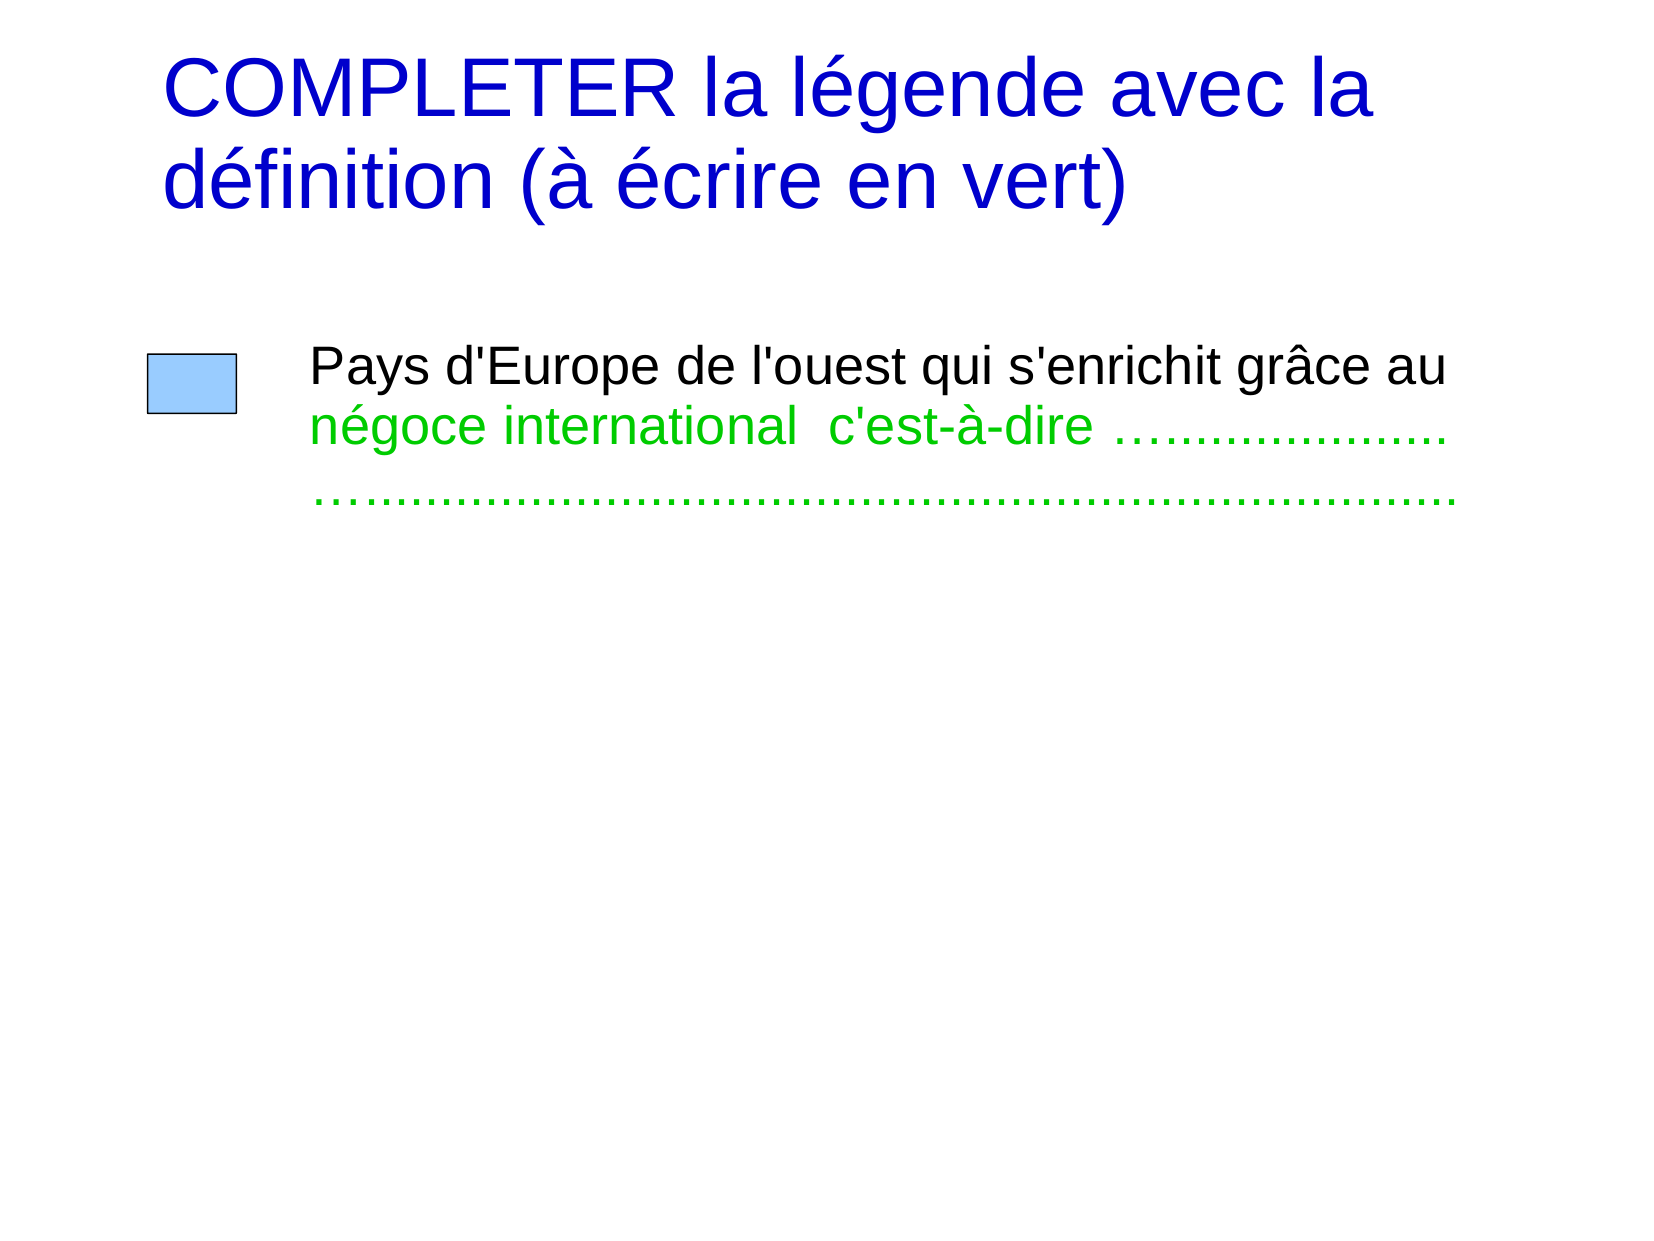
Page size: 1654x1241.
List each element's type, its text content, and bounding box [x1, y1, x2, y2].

text_box Pays d'Europe de l'ouest qui s'enrichit grâce au négoce international c'est-à-dire …................... …......................................................................... [295, 324, 1477, 405]
text_box [147, 354, 237, 414]
text_box COMPLETER la légende avec la définition (à écrire en vert) [147, 29, 1506, 316]
